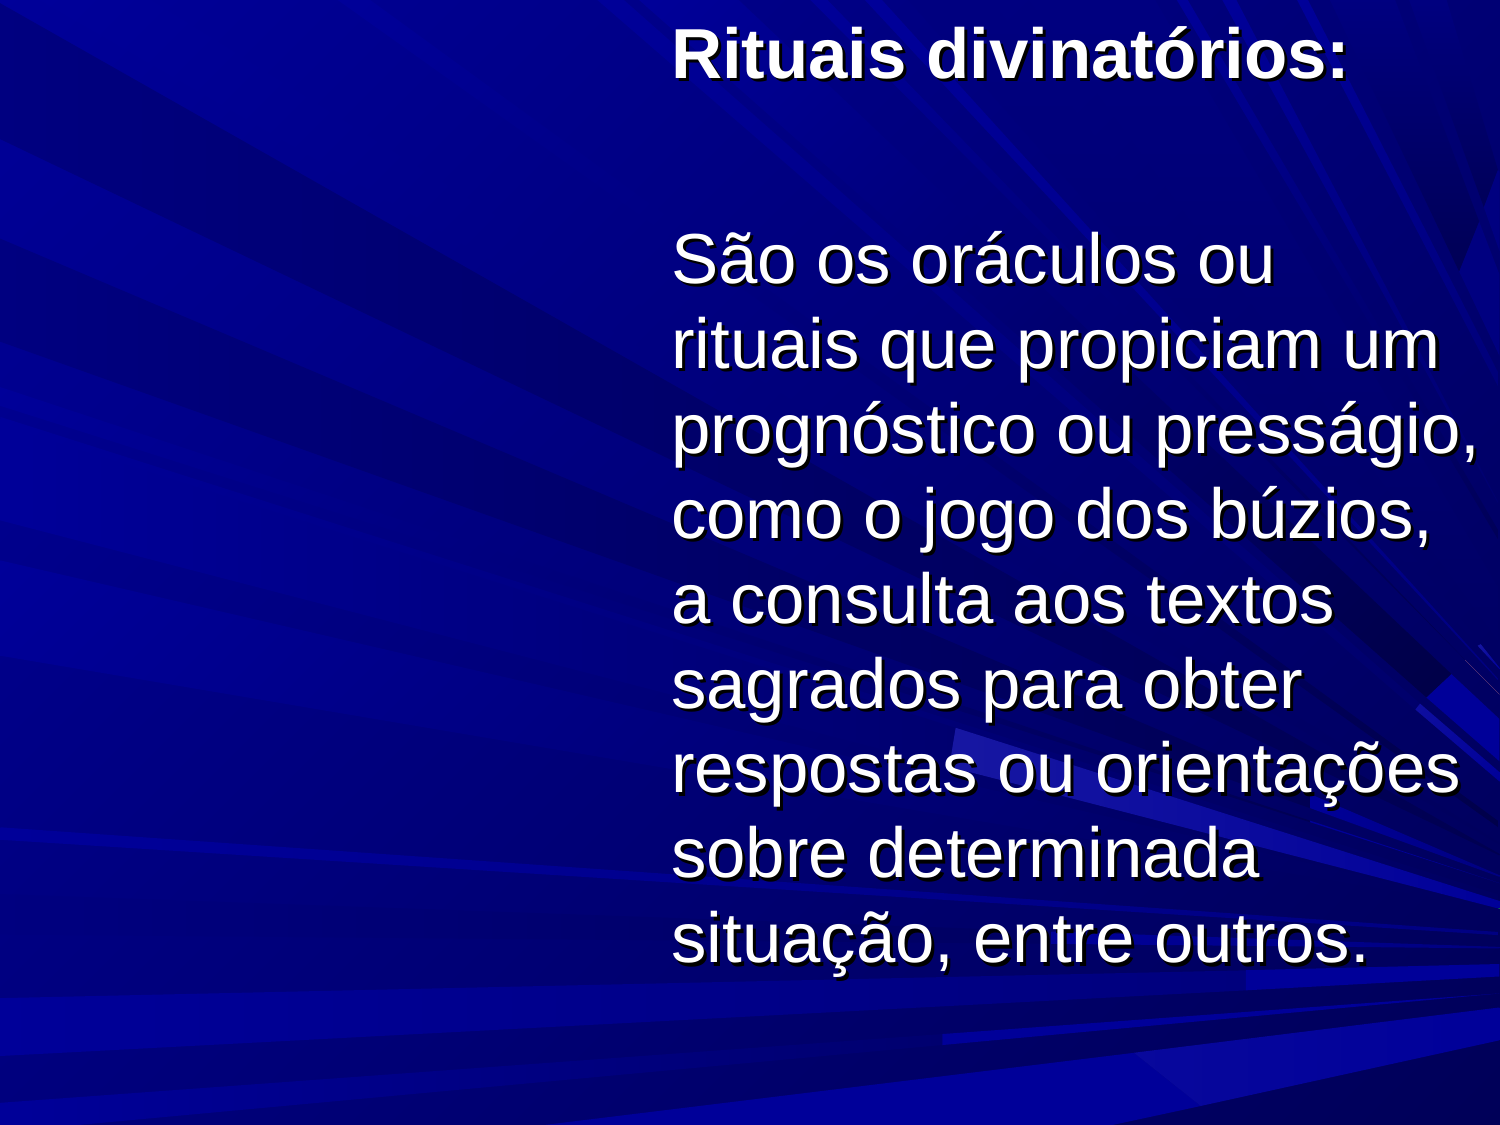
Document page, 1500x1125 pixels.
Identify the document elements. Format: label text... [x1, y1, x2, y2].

text_box Rituais divinatórios: São os oráculos ou rituais que propiciam um prognóstico ou presságio, como o jogo dos búzios, a consulta aos textos sagrados para obter respostas ou orientações sobre determinada situação, entre outros. [656, 0, 1500, 1125]
